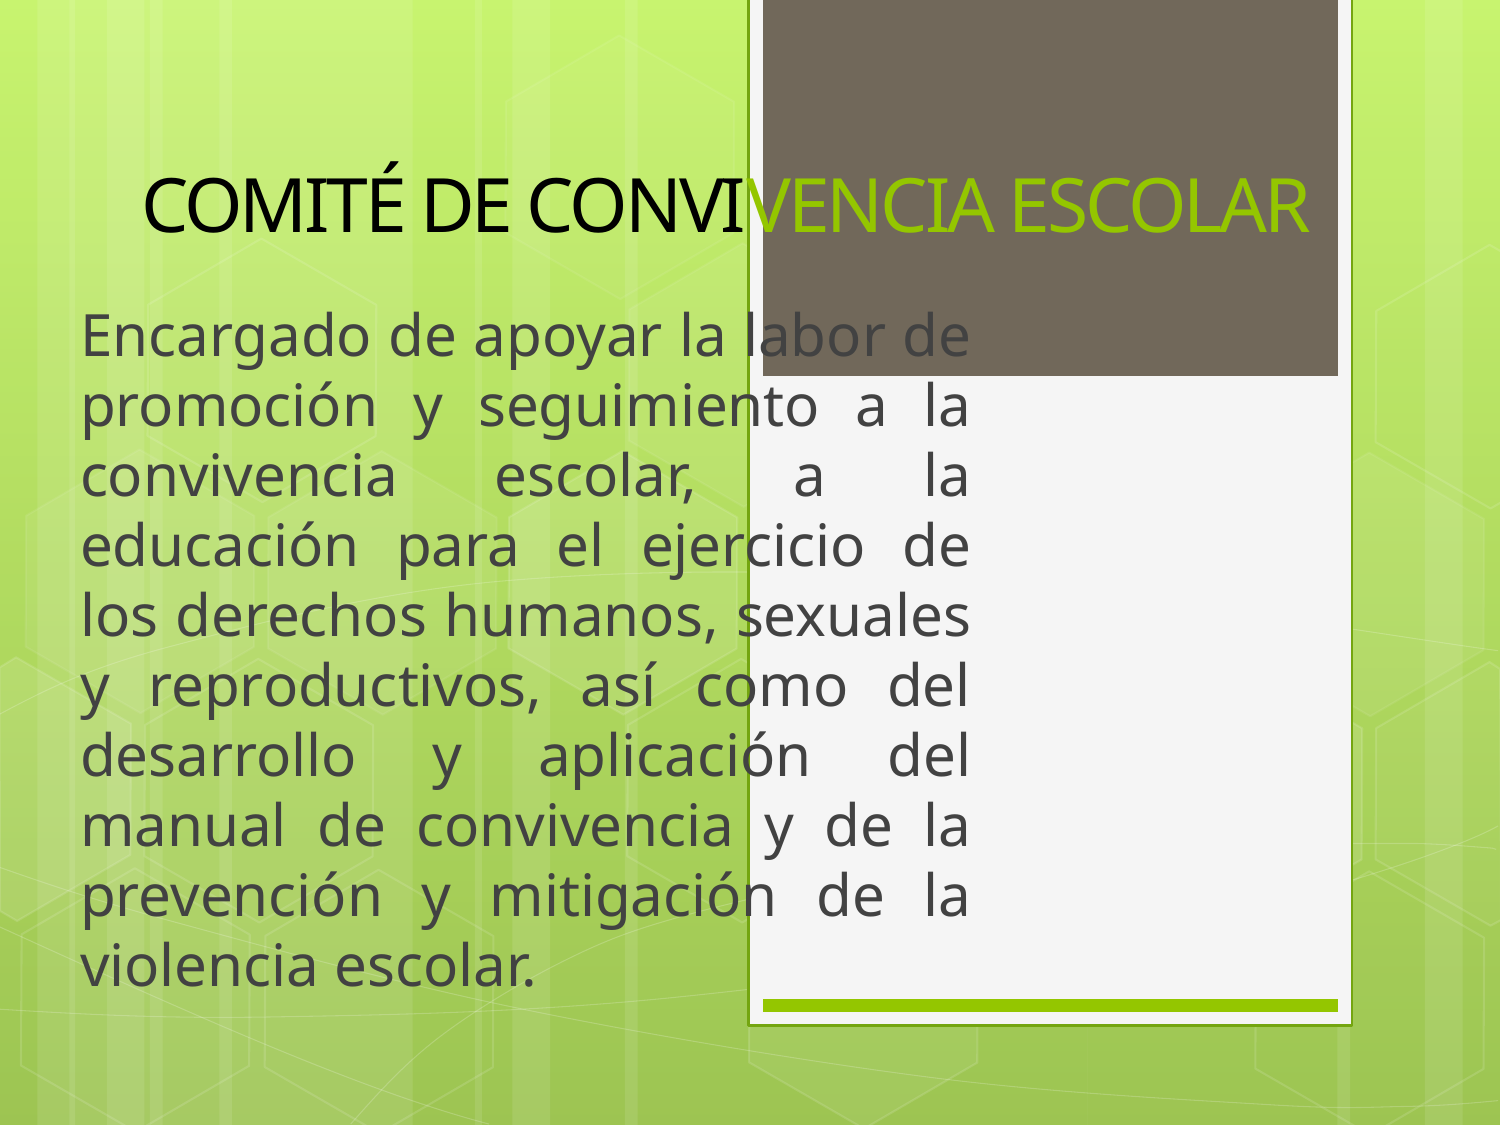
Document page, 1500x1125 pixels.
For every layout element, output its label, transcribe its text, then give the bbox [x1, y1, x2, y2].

title COMITÉ DE CONVIVENCIA ESCOLAR [76, 78, 1377, 256]
subtitle Encargado de apoyar la labor de promoción y seguimiento a la convivencia escolar, a la educación para el ejercicio de los derechos humanos, sexuales y reproductivos, así como del desarrollo y aplicación del manual de convivencia y de la prevención y mitigación de la violencia escolar. [64, 290, 986, 681]
